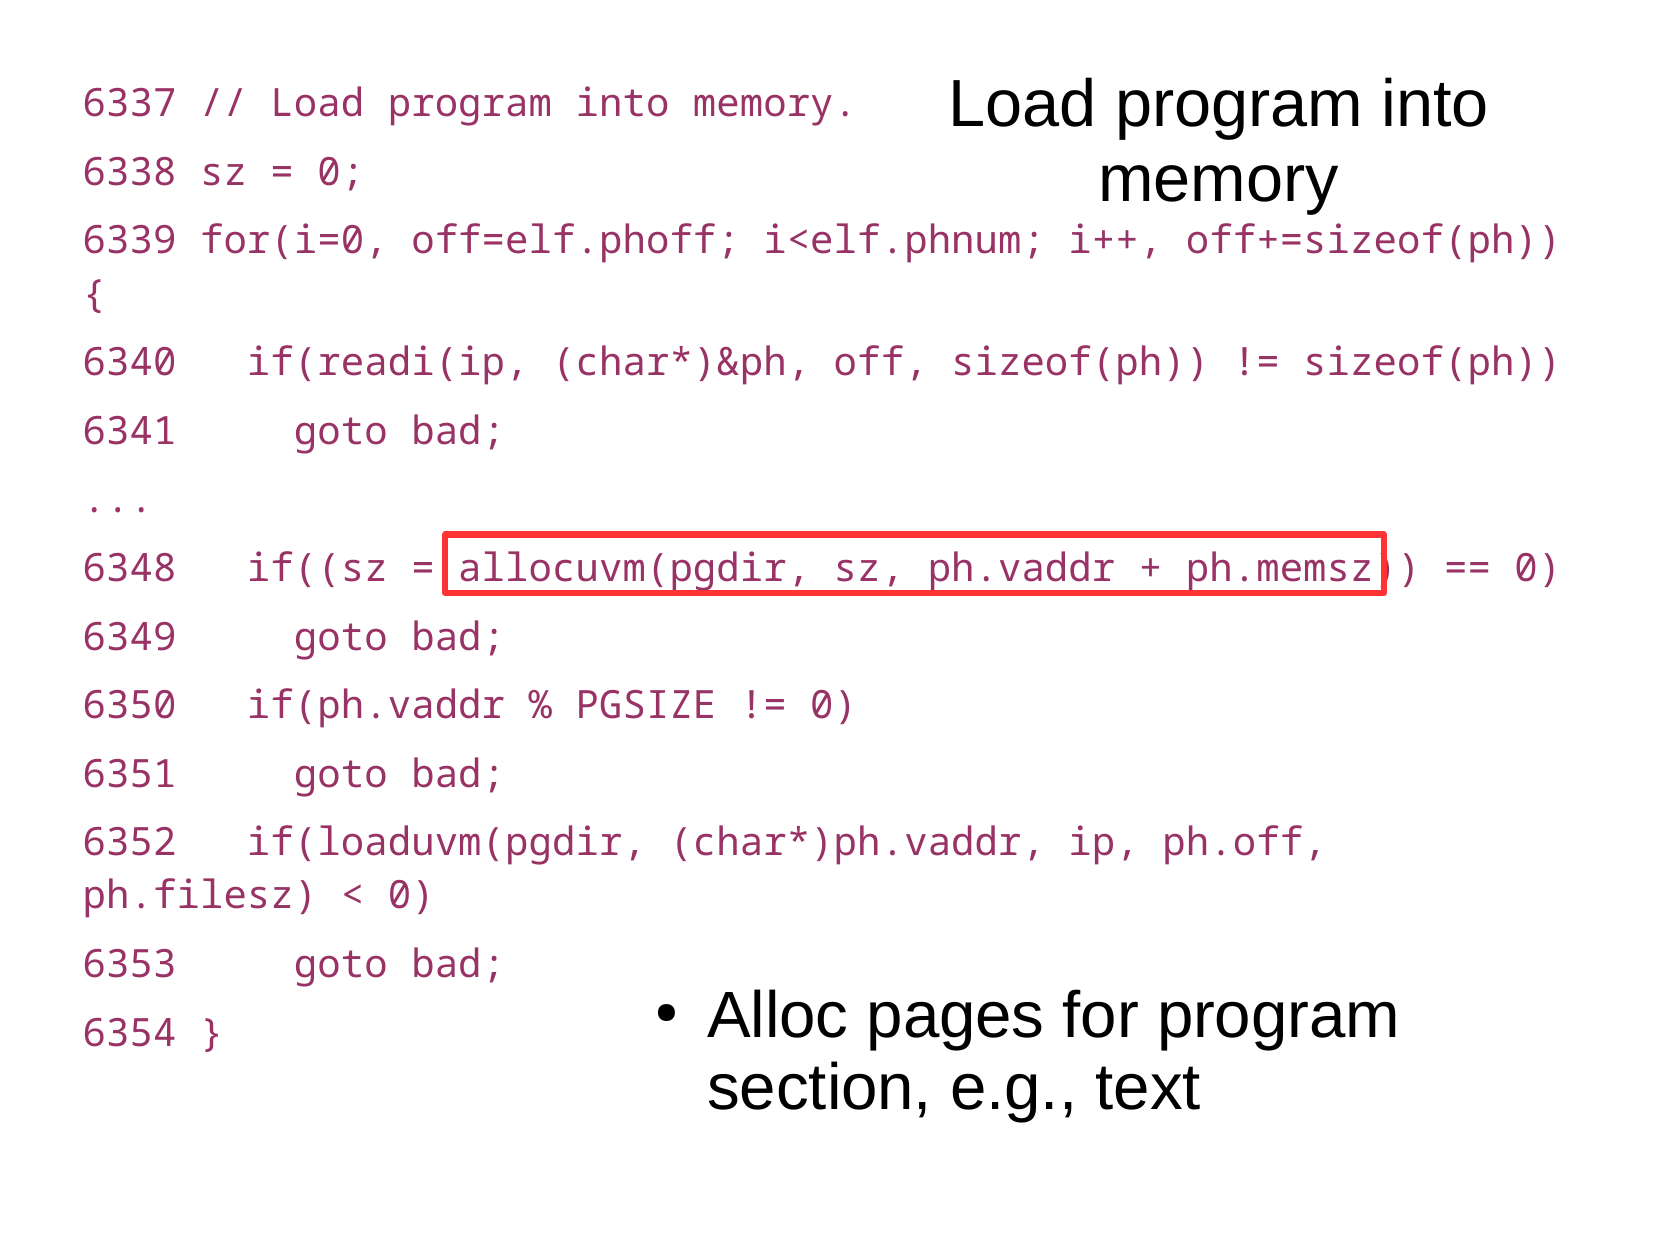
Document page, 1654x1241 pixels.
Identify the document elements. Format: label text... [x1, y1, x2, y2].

list Alloc pages for program section, e.g., text [637, 978, 1530, 1126]
title Load program into memory [825, 37, 1613, 245]
list 6337 // Load program into memory. 6338 sz = 0; 6339 for(i=0, off=elf.phoff; i<elf.phnum; i++, off+=sizeof(ph)){ 6340 if(readi(ip, (char*)&ph, off, sizeof(ph)) != sizeof(ph)) 6341 goto bad; ... 6348 if((sz = allocuvm(pgdir, sz, ph.vaddr + ph.memsz)) == 0) 6349 goto bad; 6350 if(ph.vaddr % PGSIZE != 0) 6351 goto bad; 6352 if(loaduvm(pgdir, (char*)ph.vaddr, ip, ph.off, ph.filesz) < 0) 6353 goto bad; 6354 } [82, 75, 1571, 1163]
